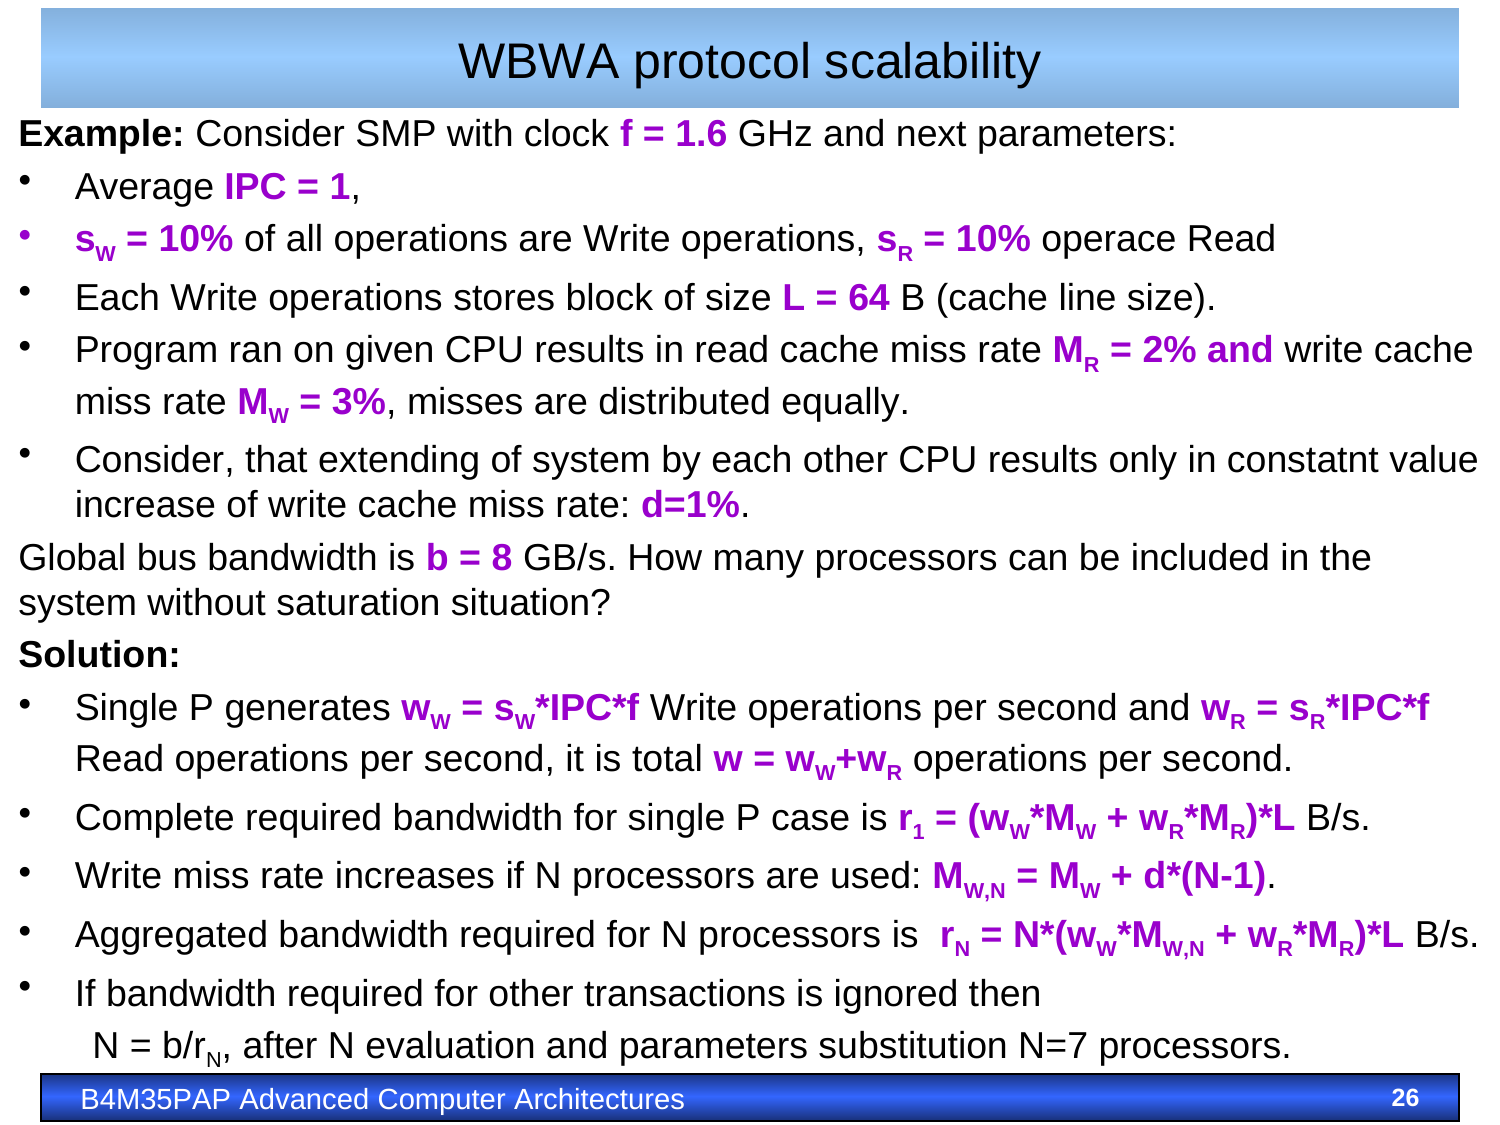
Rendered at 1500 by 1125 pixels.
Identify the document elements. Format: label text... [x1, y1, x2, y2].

list Example: Consider SMP with clock f = 1.6 GHz and next parameters: Average IPC = 1, sW = 10% of all operations are Write operations, sR = 10% operace Read Each Write operations stores block of size L = 64 B (cache line size). Program ran on given CPU results in read cache miss rate MR = 2% and write cache miss rate MW = 3%, misses are distributed equally. Consider, that extending of system by each other CPU results only in constatnt value increase of write cache miss rate: d=1%. Global bus bandwidth is b = 8 GB/s. How many processors can be included in the system without saturation situation? Solution: Single P generates wW = sW*IPC*f Write operations per second and wR = sR*IPC*f Read operations per second, it is total w = wW+wR operations per second. Complete required bandwidth for single P case is r1 = (wW*MW + wR*MR)*L B/s. Write miss rate increases if N processors are used: MW,N = MW + d*(N-1). Aggregated bandwidth required for N processors is rN = N*(wW*MW,N + wR*MR)*L B/s. If bandwidth required for other transactions is ignored then N = b/rN, after N evaluation and parameters substitution N=7 processors. [3, 101, 1500, 1062]
title WBWA protocol scalability [41, 8, 1459, 108]
